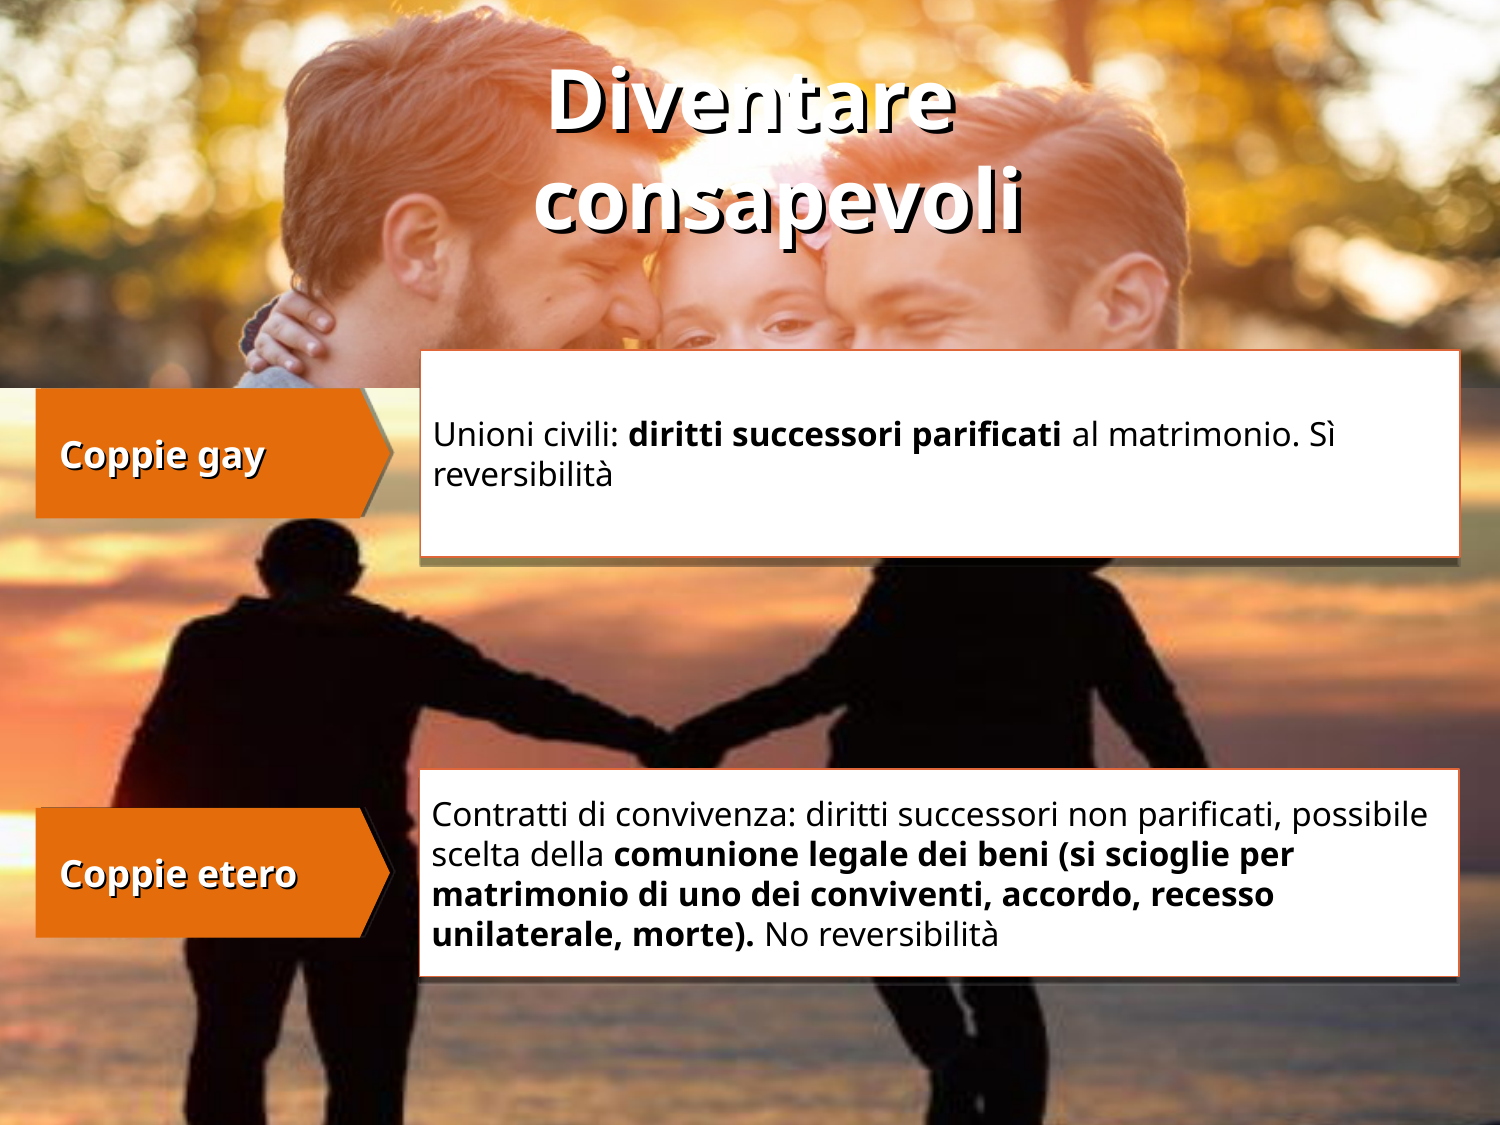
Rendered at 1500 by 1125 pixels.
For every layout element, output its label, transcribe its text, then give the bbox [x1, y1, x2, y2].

text_box Contratti di convivenza: diritti successori non parificati, possibile scelta della comunione legale dei beni (si scioglie per matrimonio di uno dei conviventi, accordo, recesso unilaterale, morte). No reversibilità [419, 768, 1459, 977]
text_box Coppie gay [35, 388, 390, 519]
text_box Coppie etero [35, 807, 390, 938]
text_box Unioni civili: diritti successori parificati al matrimonio. Sì reversibilità [420, 349, 1461, 558]
text_box Diventare consapevoli [274, 38, 1226, 155]
picture [0, 0, 1500, 1125]
